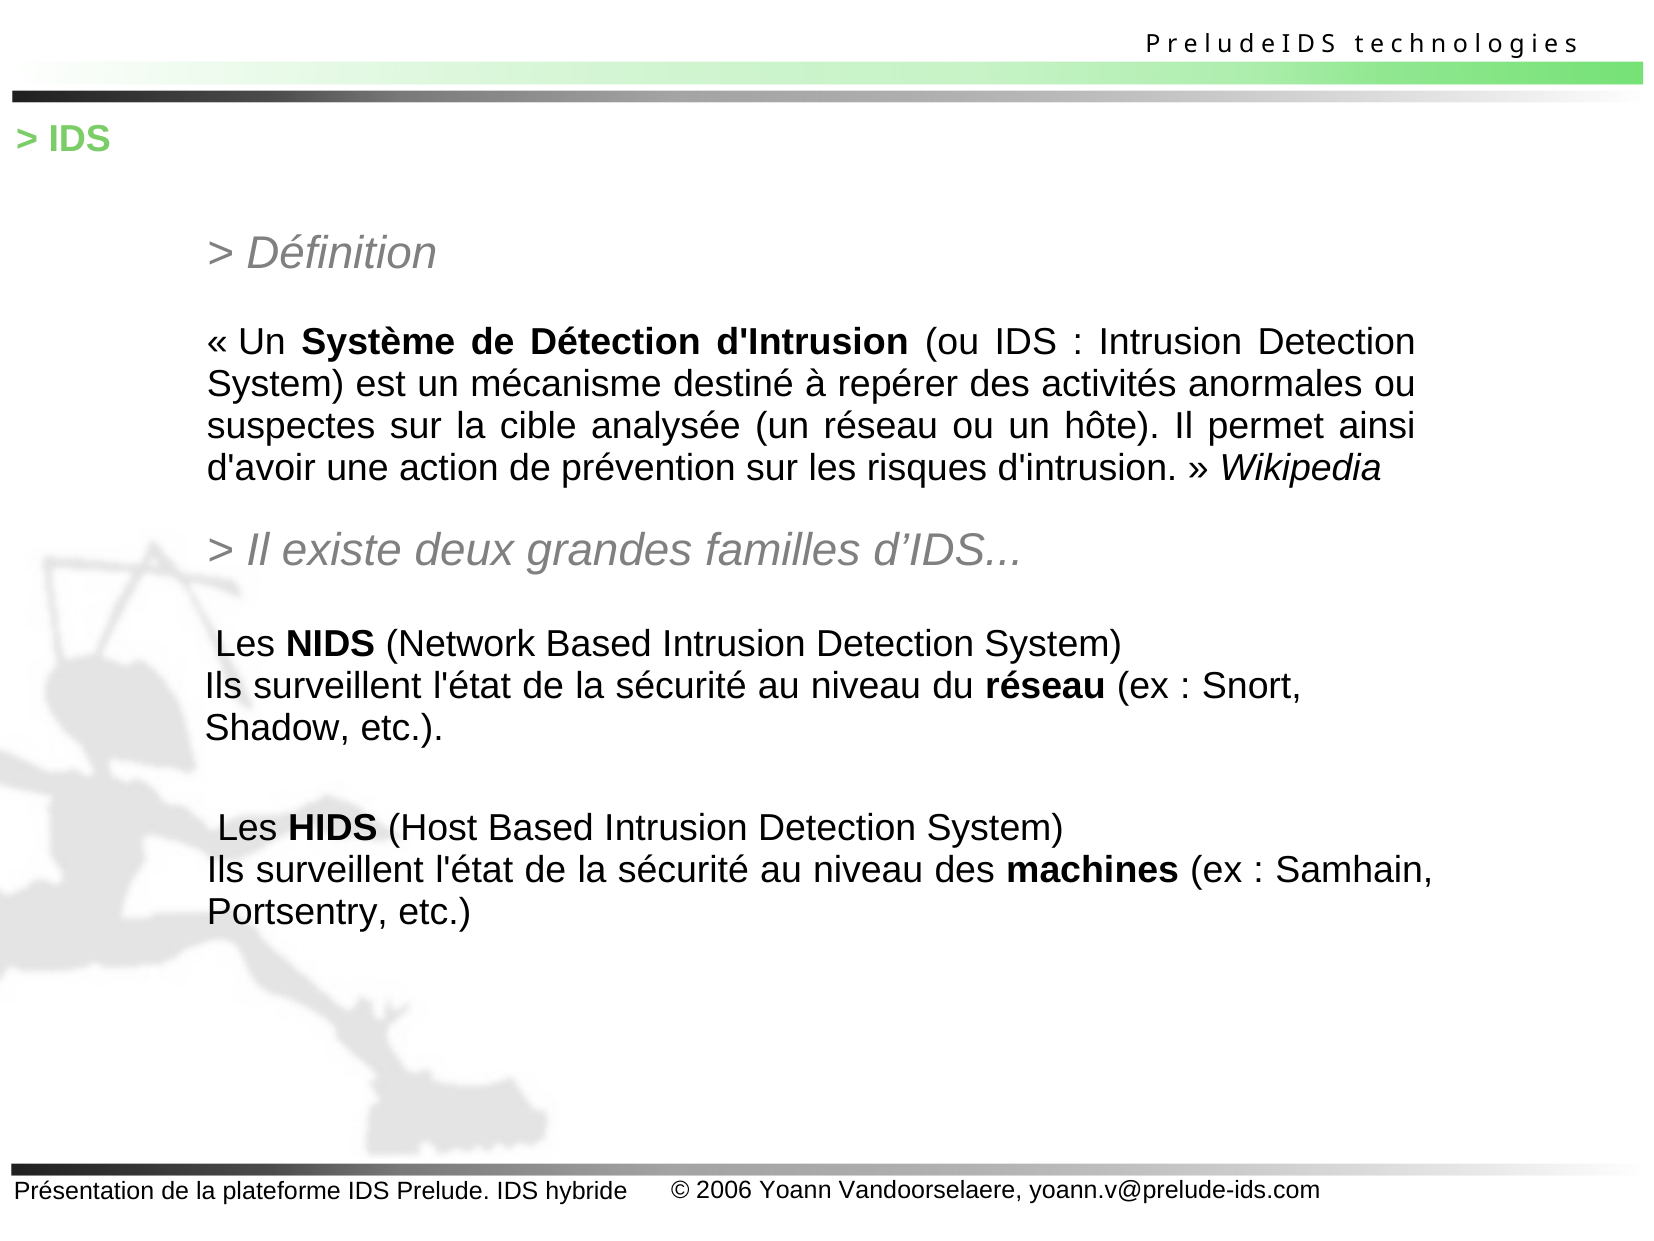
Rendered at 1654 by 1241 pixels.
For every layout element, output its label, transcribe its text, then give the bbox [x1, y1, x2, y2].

text_box > Il existe deux grandes familles d’IDS... [206, 523, 1025, 582]
text_box Présentation de la plateforme IDS Prelude. IDS hybride [13, 1176, 659, 1208]
text_box P r e l u d e I D S t e c h n o l o g i e s [1145, 25, 1640, 55]
picture [0, 48, 1654, 122]
text_box Les NIDS (Network Based Intrusion Detection System) Ils surveillent l'état de la sécurité au niveau du réseau (ex : Snort, Shadow, etc.). [204, 622, 1448, 767]
text_box Les HIDS (Host Based Intrusion Detection System) Ils surveillent l'état de la sécurité au niveau des machines (ex : Samhain, Portsentry, etc.) [206, 806, 1448, 967]
text_box > Définition « Un Système de Détection d'Intrusion (ou IDS : Intrusion Detection System) est un mécanisme destiné à repérer des activités anormales ou suspectes sur la cible analysée (un réseau ou un hôte). Il permet ainsi d'avoir une action de prévention sur les risques d'intrusion. » Wikipedia [206, 227, 1448, 569]
text_box > IDS [16, 117, 112, 166]
picture [0, 497, 1653, 1185]
text_box © 2006 Yoann Vandoorselaere, yoann.v@prelude-ids.com [670, 1175, 1323, 1207]
